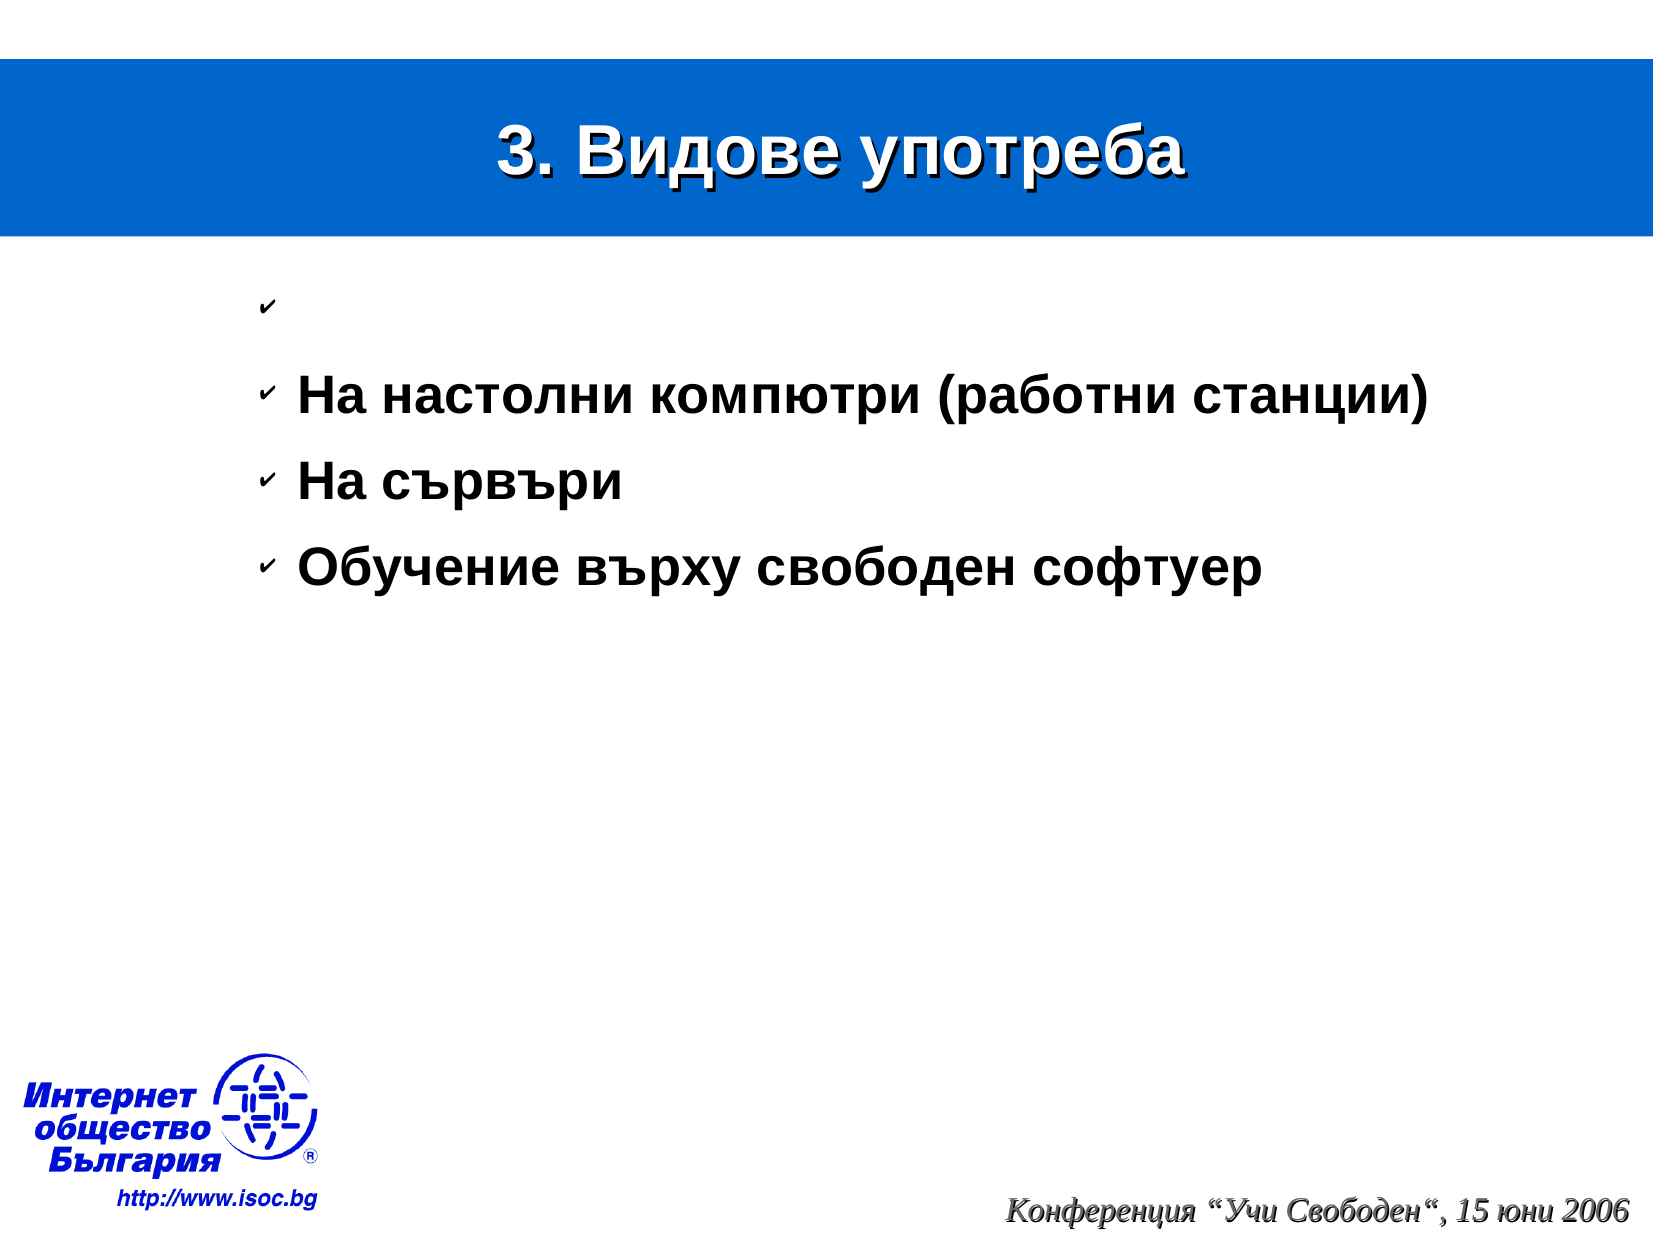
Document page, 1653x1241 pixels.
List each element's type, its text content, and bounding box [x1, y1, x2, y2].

picture [23, 1051, 318, 1211]
list На настолни компютри (работни станции) На сървъри Обучение върху свободен софтуер [118, 281, 1530, 1093]
title 3. Видове употреба [29, 79, 1653, 227]
